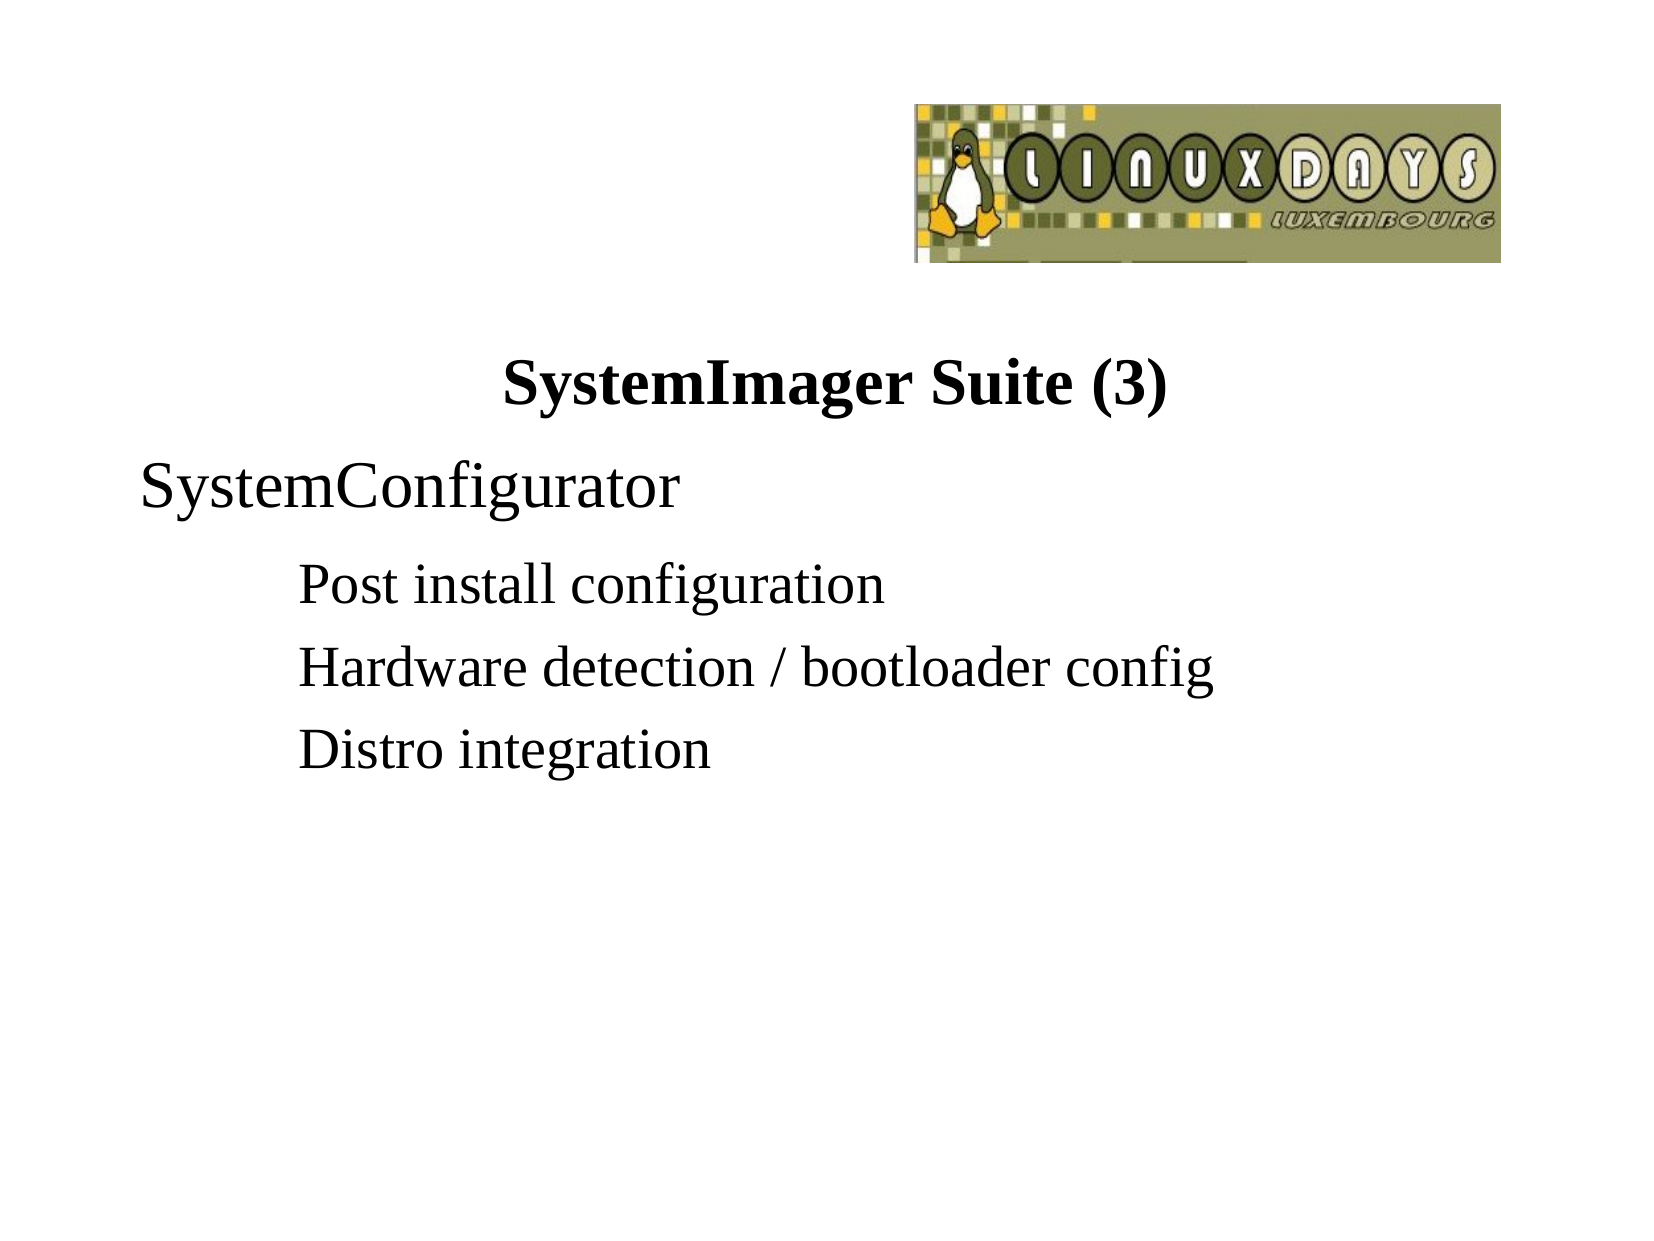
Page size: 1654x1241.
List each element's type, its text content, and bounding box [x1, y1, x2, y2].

picture [914, 104, 1501, 263]
list SystemImager Suite (3) SystemConfigurator Post install configuration Hardware detection / bootloader config Distro integration [121, 344, 1534, 1127]
